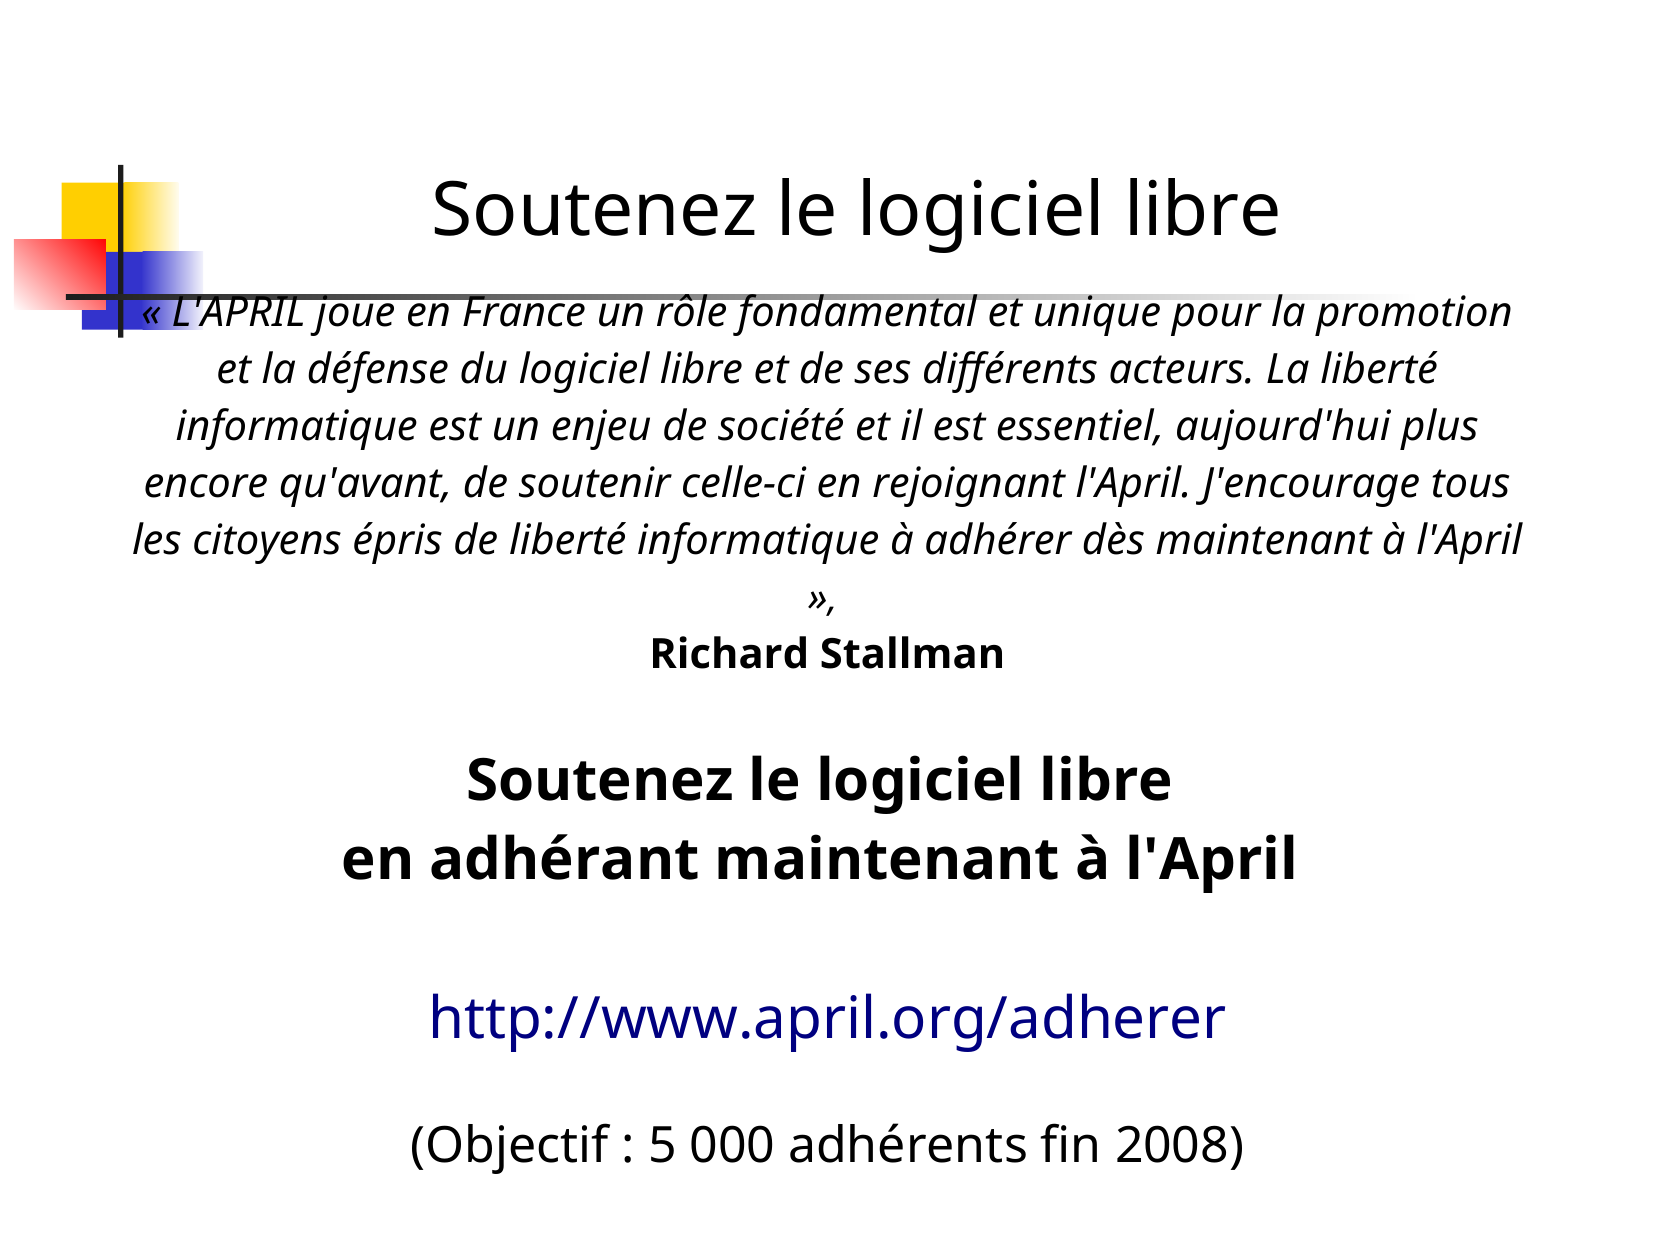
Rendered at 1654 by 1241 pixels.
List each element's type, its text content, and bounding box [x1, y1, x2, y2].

title Soutenez le logiciel libre [121, 102, 1534, 311]
subtitle « L'APRIL joue en France un rôle fondamental et unique pour la promotion et la défense du logiciel libre et de ses différents acteurs. La liberté informatique est un enjeu de société et il est essentiel, aujourd'hui plus encore qu'avant, de soutenir celle-ci en rejoignant l'April. J'encourage tous les citoyens épris de liberté informatique à adhérer dès maintenant à l'April », Richard Stallman Soutenez le logiciel libre en adhérant maintenant à l'April http://www.april.org/adherer (Objectif : 5 000 adhérents fin 2008) [121, 330, 1534, 1129]
